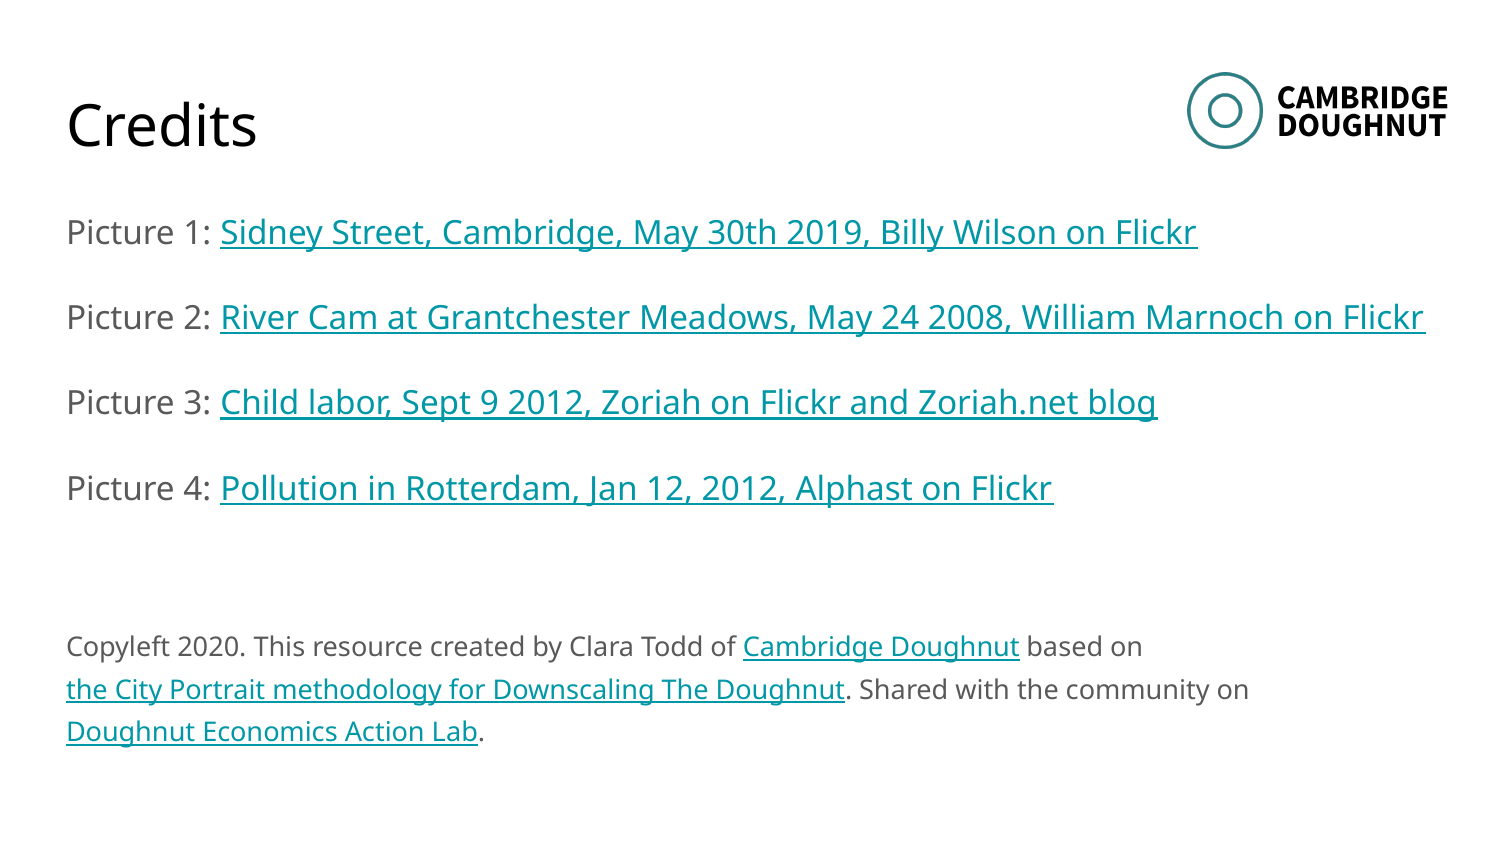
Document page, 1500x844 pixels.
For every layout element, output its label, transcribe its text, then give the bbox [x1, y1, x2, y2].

title Credits [51, 72, 1449, 167]
list Picture 1: Sidney Street, Cambridge, May 30th 2019, Billy Wilson on Flickr Picture 2: River Cam at Grantchester Meadows, May 24 2008, William Marnoch on Flickr Picture 3: Child labor, Sept 9 2012, Zoriah on Flickr and Zoriah.net blog Picture 4: Pollution in Rotterdam, Jan 12, 2012, Alphast on Flickr Copyleft 2020. This resource created by Clara Todd of Cambridge Doughnut based on the City Portrait methodology for Downscaling The Doughnut. Shared with the community on Doughnut Economics Action Lab. [51, 189, 1449, 750]
